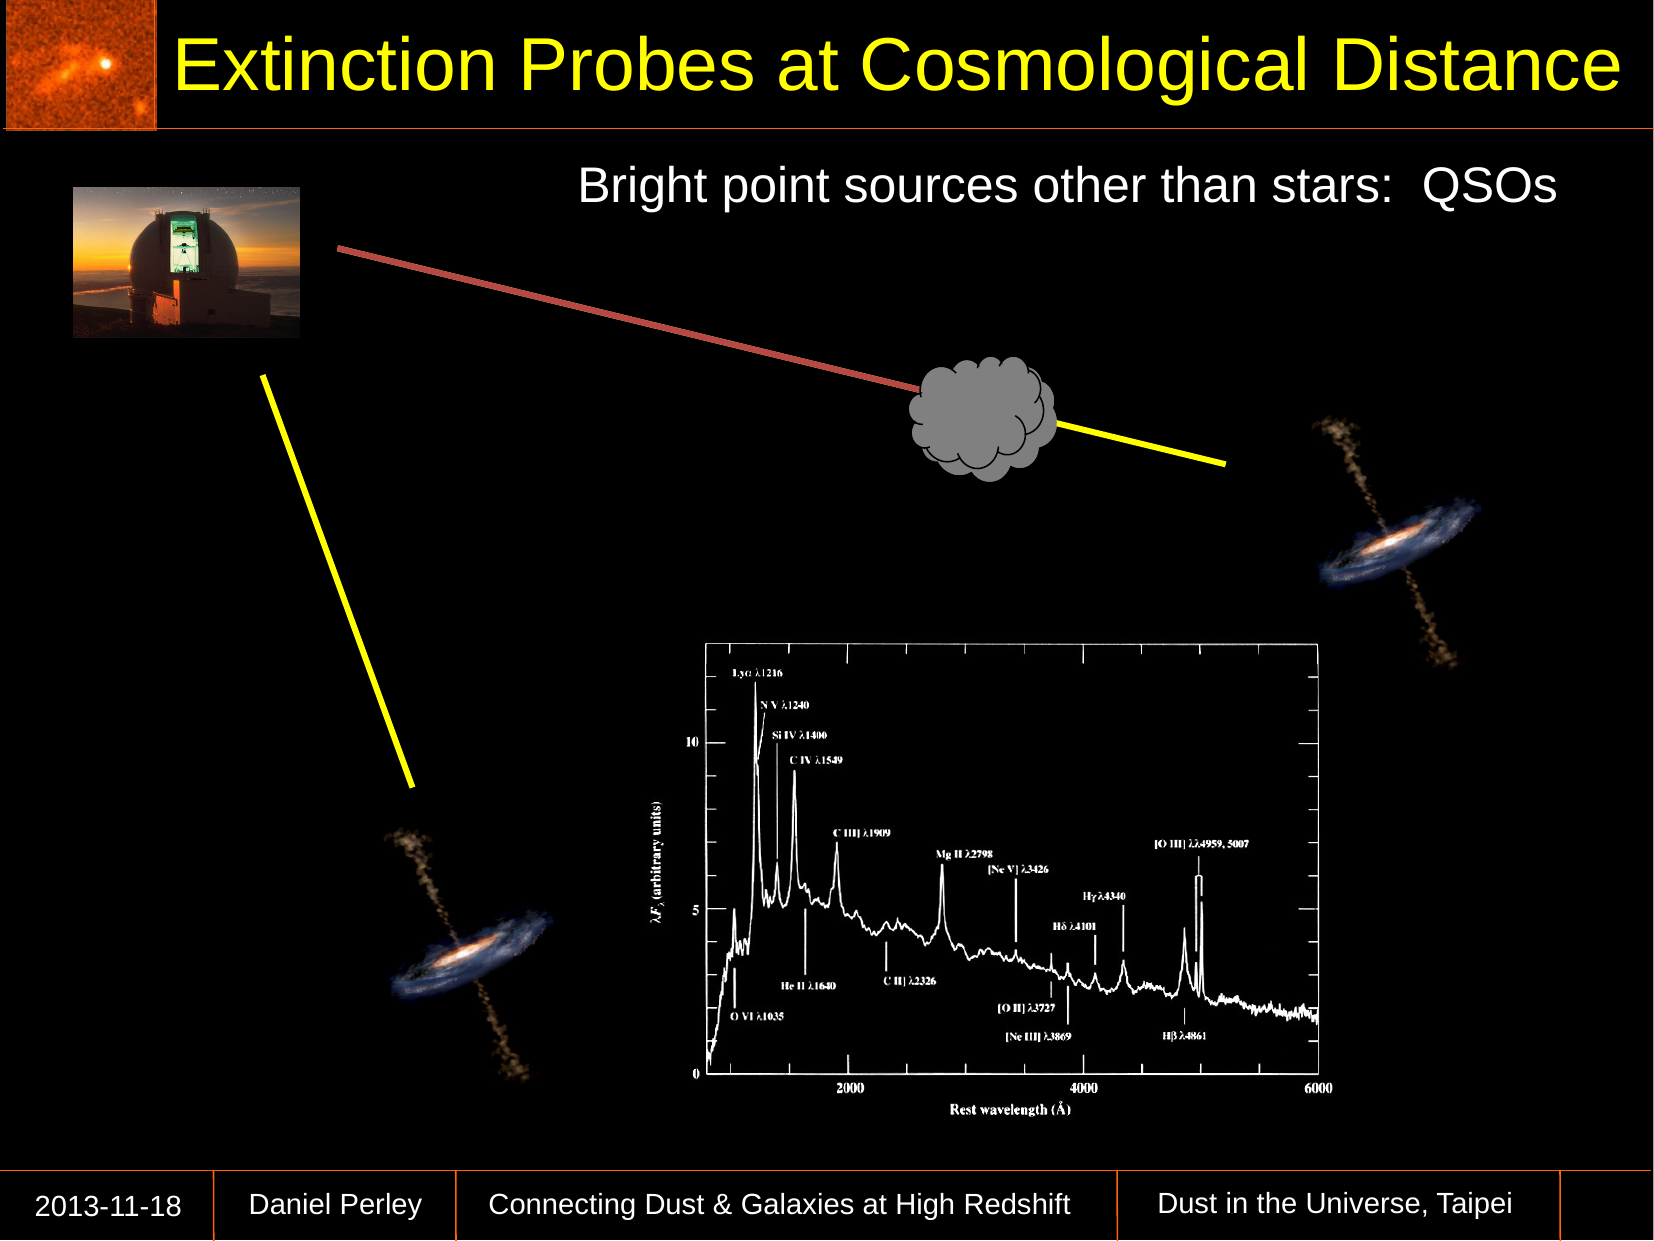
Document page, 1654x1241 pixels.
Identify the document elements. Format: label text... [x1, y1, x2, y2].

text_box Bright point sources other than stars: QSOs [562, 150, 1576, 221]
picture [73, 187, 300, 338]
title Extinction Probes at Cosmological Distance [150, 21, 1624, 108]
picture [7, 0, 154, 128]
picture [309, 412, 1566, 1123]
text_box [908, 356, 1044, 469]
